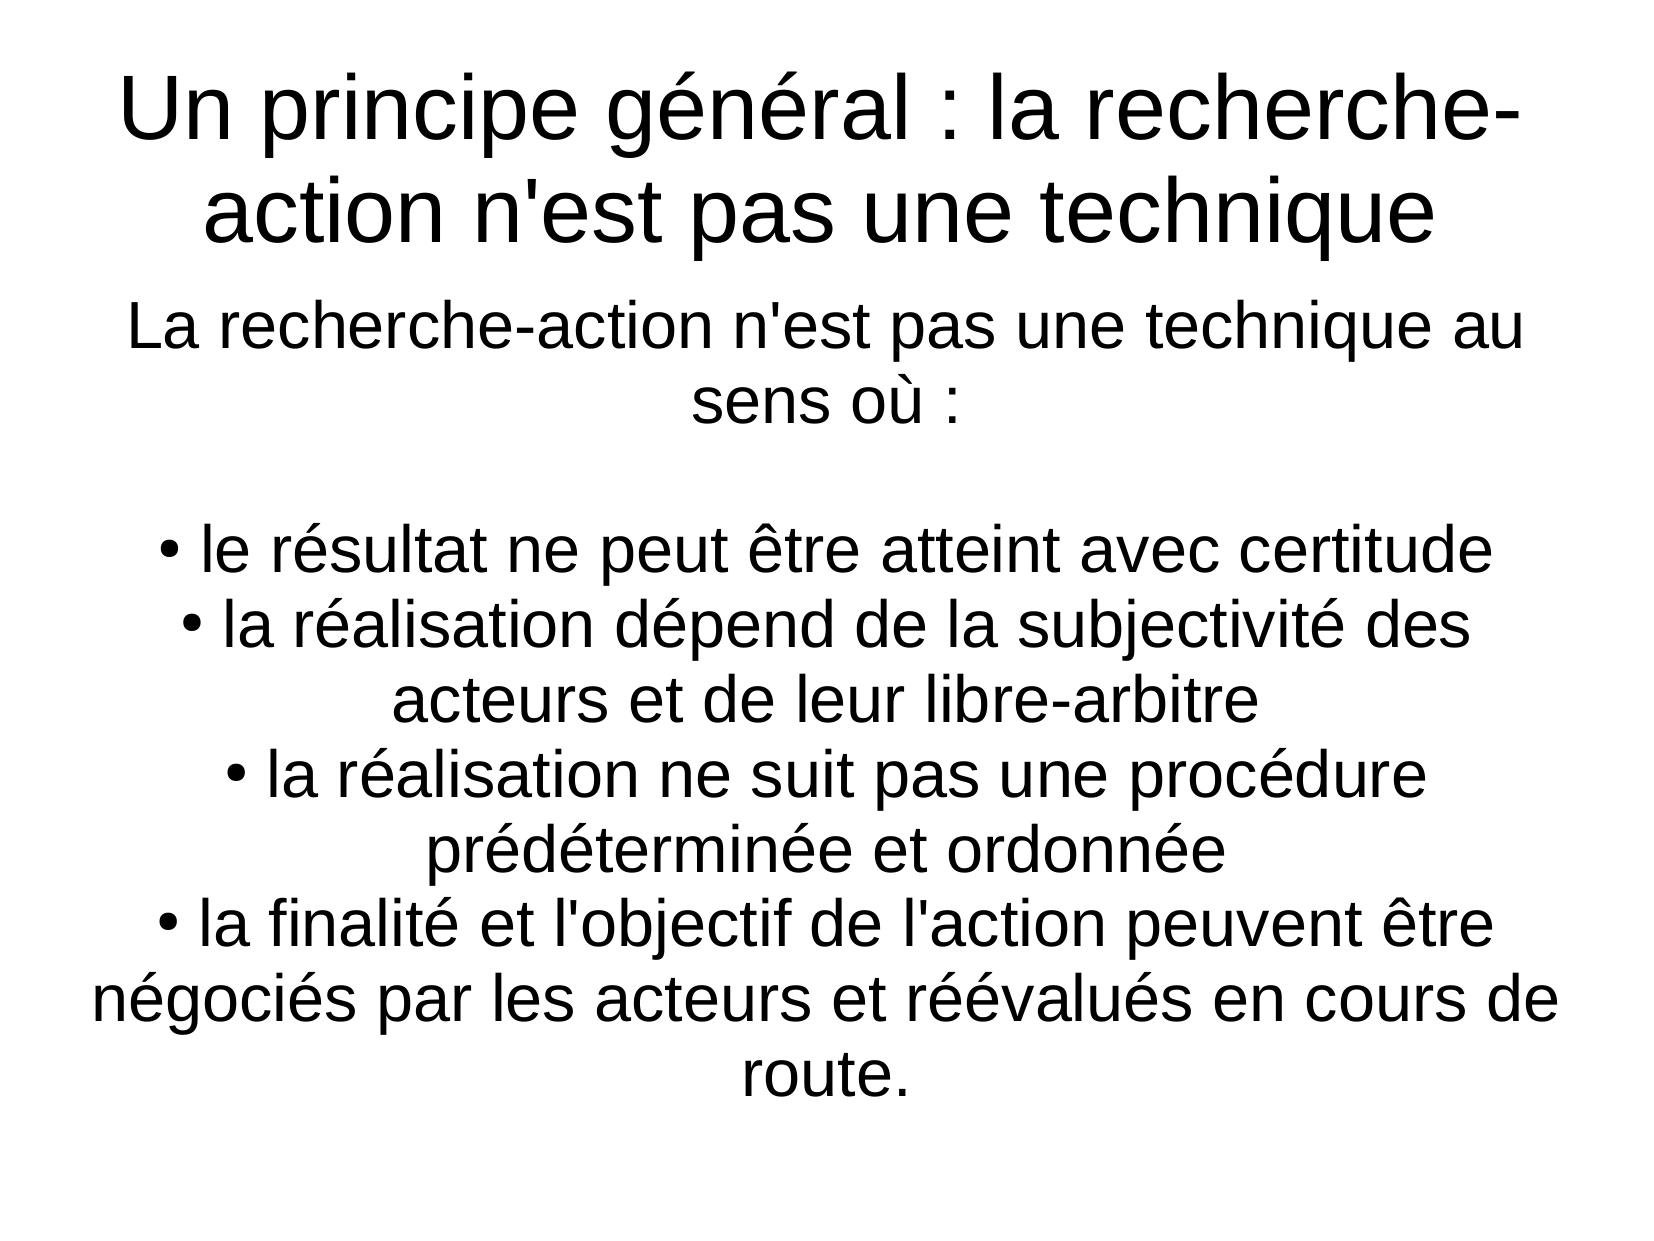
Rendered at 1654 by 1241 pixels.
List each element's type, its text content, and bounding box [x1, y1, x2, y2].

subtitle La recherche-action n'est pas une technique au sens où : le résultat ne peut être atteint avec certitude la réalisation dépend de la subjectivité des acteurs et de leur libre-arbitre la réalisation ne suit pas une procédure prédéterminée et ordonnée la finalité et l'objectif de l'action peuvent être négociés par les acteurs et réévalués en cours de route. [82, 288, 1571, 1111]
title Un principe général : la recherche-action n'est pas une technique [76, 56, 1565, 262]
